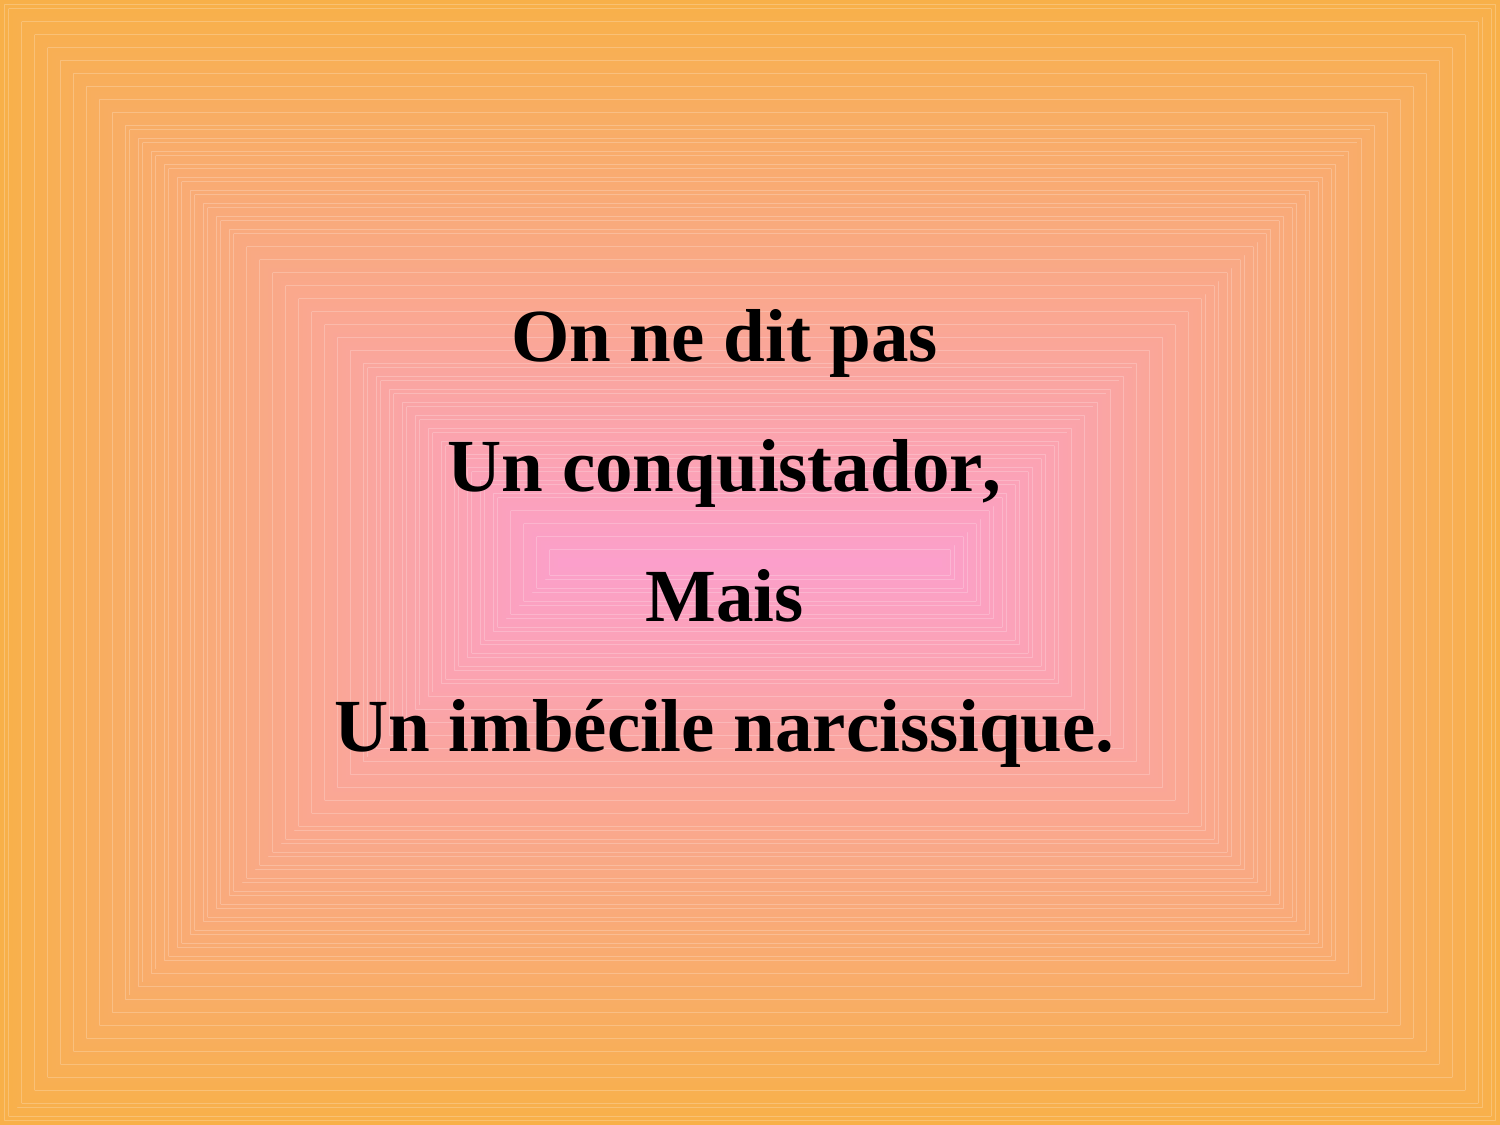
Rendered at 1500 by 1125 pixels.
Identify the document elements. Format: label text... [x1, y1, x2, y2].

text_box On ne dit pas Un conquistador, Mais Un imbécile narcissique. [319, 287, 1131, 776]
